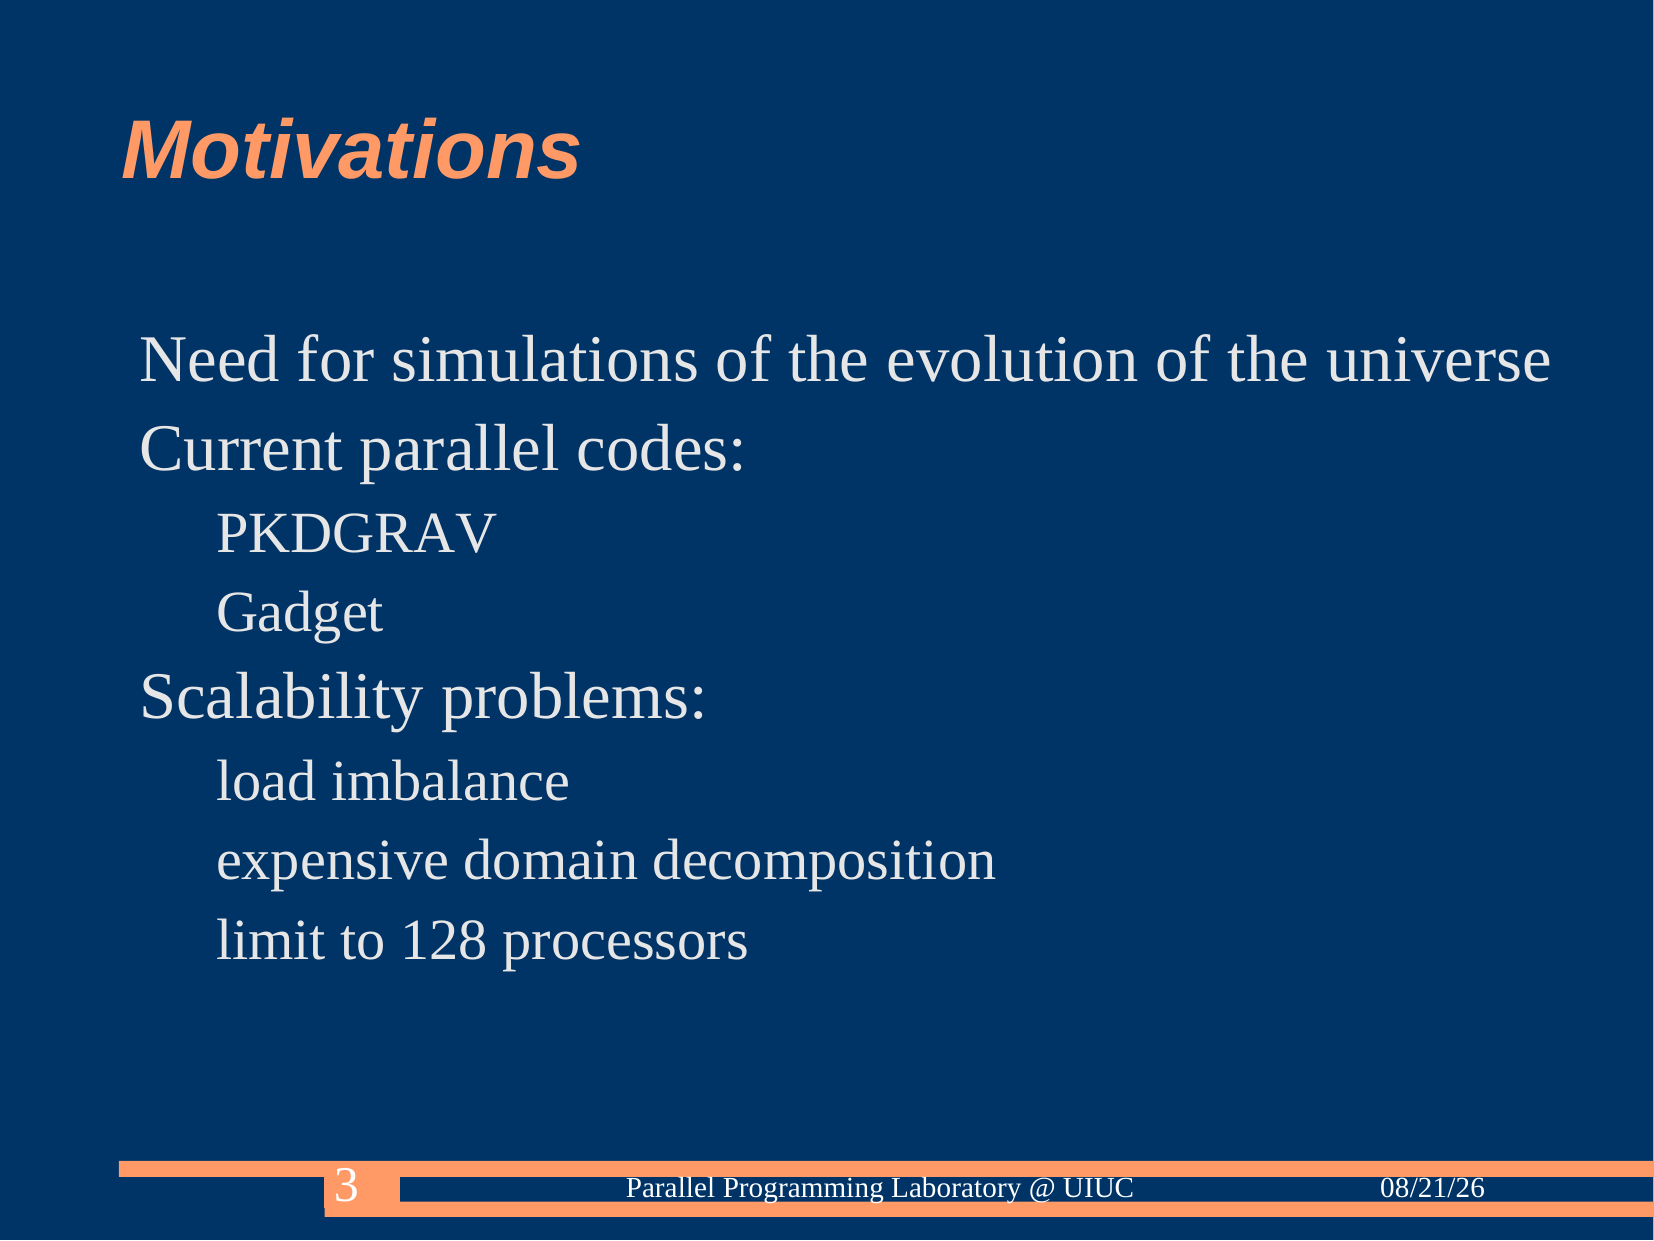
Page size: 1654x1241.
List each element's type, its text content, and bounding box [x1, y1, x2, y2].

list Need for simulations of the evolution of the universe Current parallel codes: PKDGRAV Gadget Scalability problems: load imbalance expensive domain decomposition limit to 128 processors [121, 322, 1561, 1133]
title Motivations [121, 46, 1534, 254]
